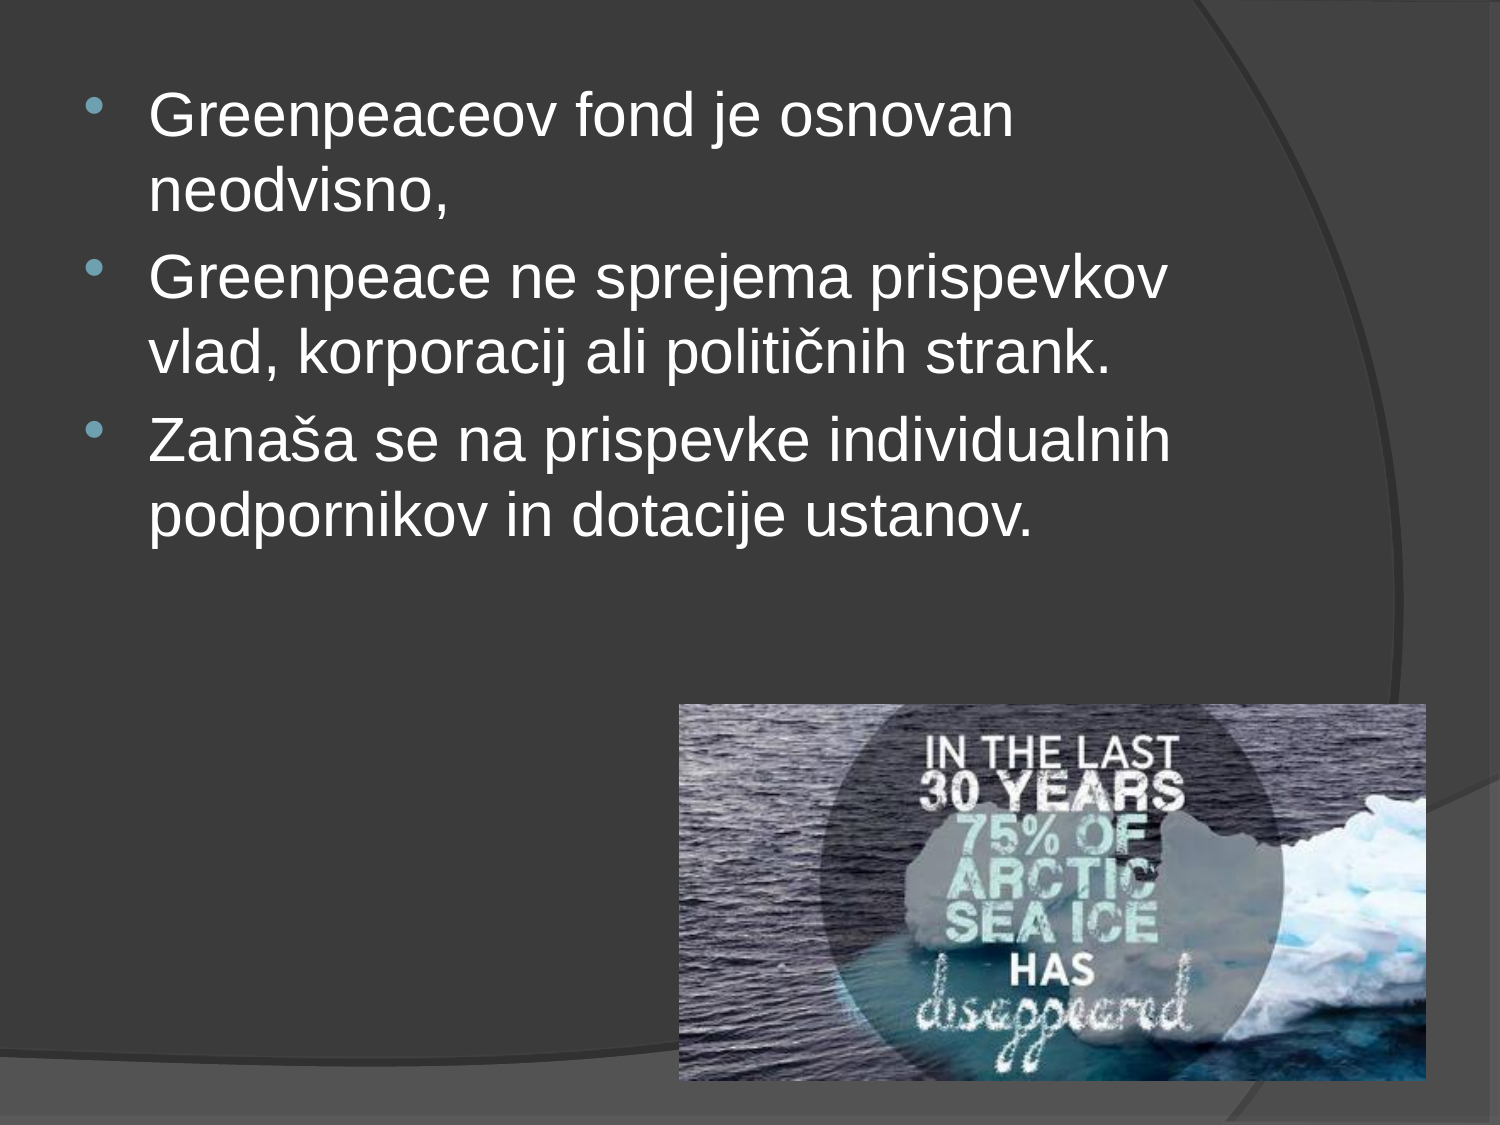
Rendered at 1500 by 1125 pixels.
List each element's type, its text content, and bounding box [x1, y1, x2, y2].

list Greenpeaceov fond je osnovan neodvisno, Greenpeace ne sprejema prispevkov vlad, korporacij ali političnih strank. Zanaša se na prispevke individualnih podpornikov in dotacije ustanov. [64, 66, 1290, 809]
picture [679, 704, 1426, 1081]
